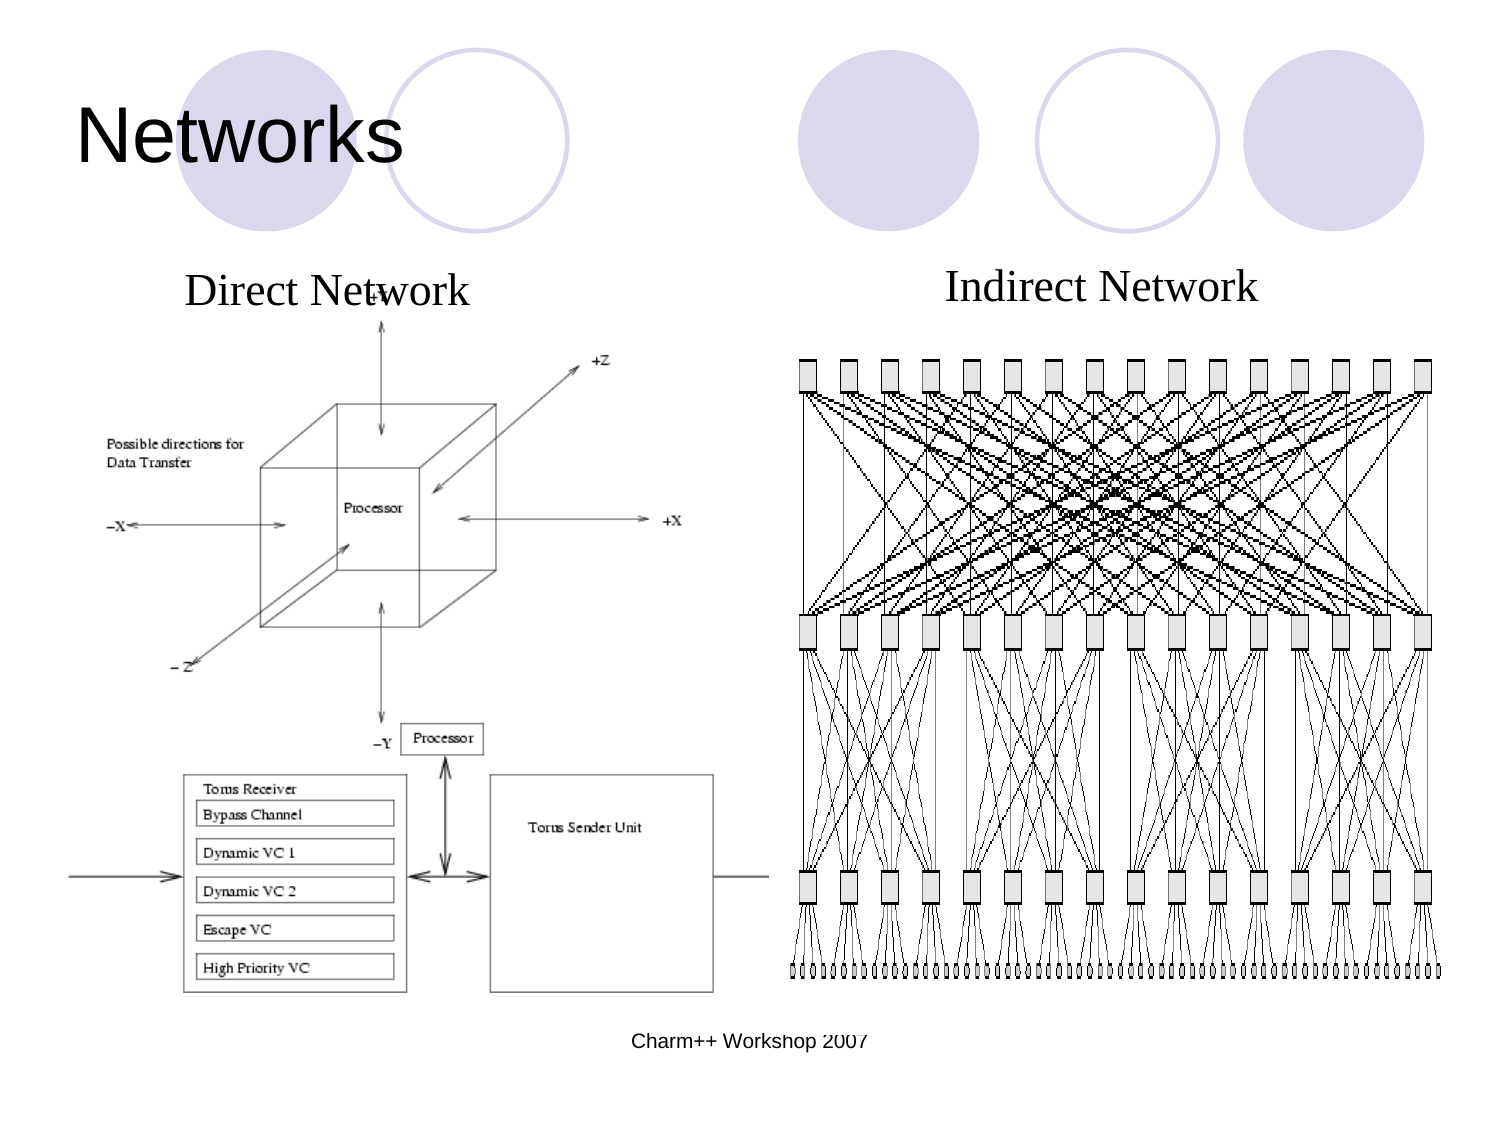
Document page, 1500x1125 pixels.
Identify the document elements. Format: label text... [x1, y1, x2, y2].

text_box Direct Network [184, 271, 471, 315]
picture [67, 262, 1463, 1035]
text_box Indirect Network [944, 266, 1260, 311]
title Networks [75, 45, 1426, 233]
